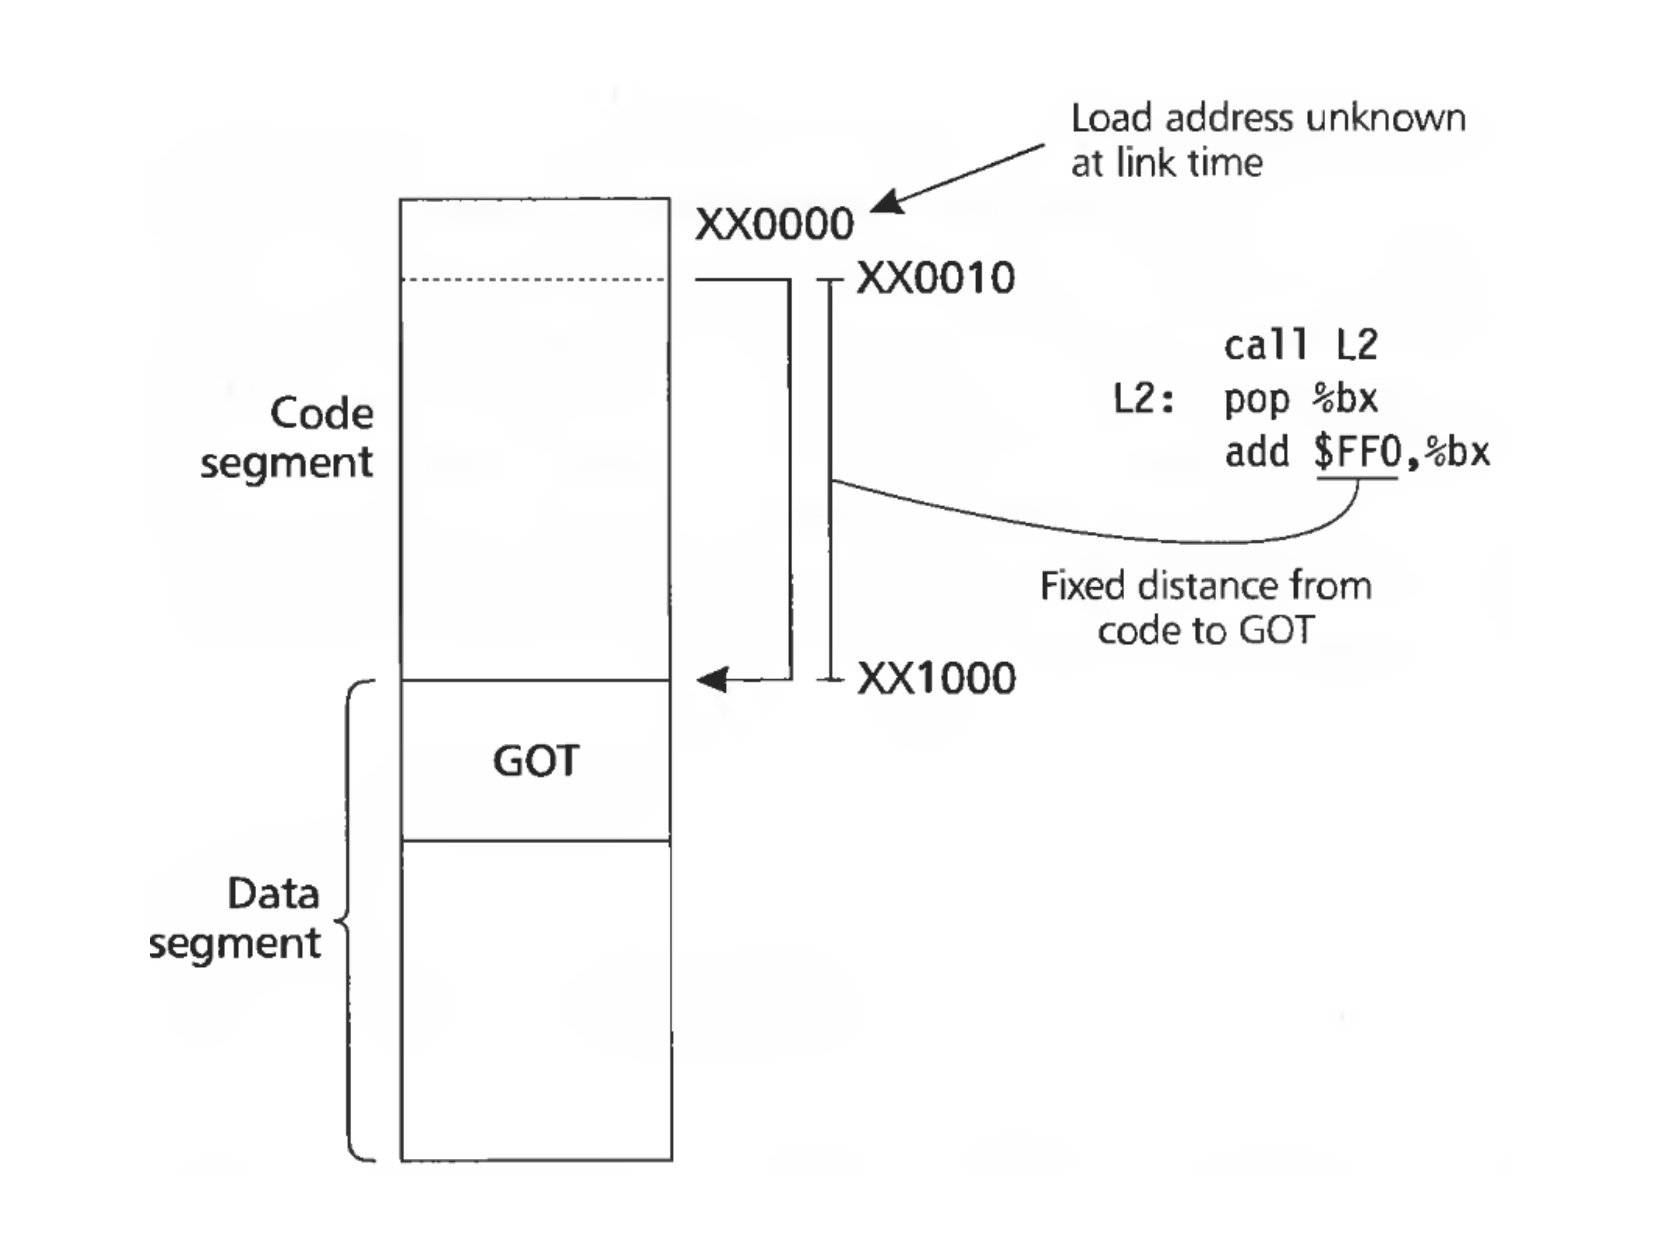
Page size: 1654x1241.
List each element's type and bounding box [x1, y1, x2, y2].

picture [150, 74, 1512, 1172]
